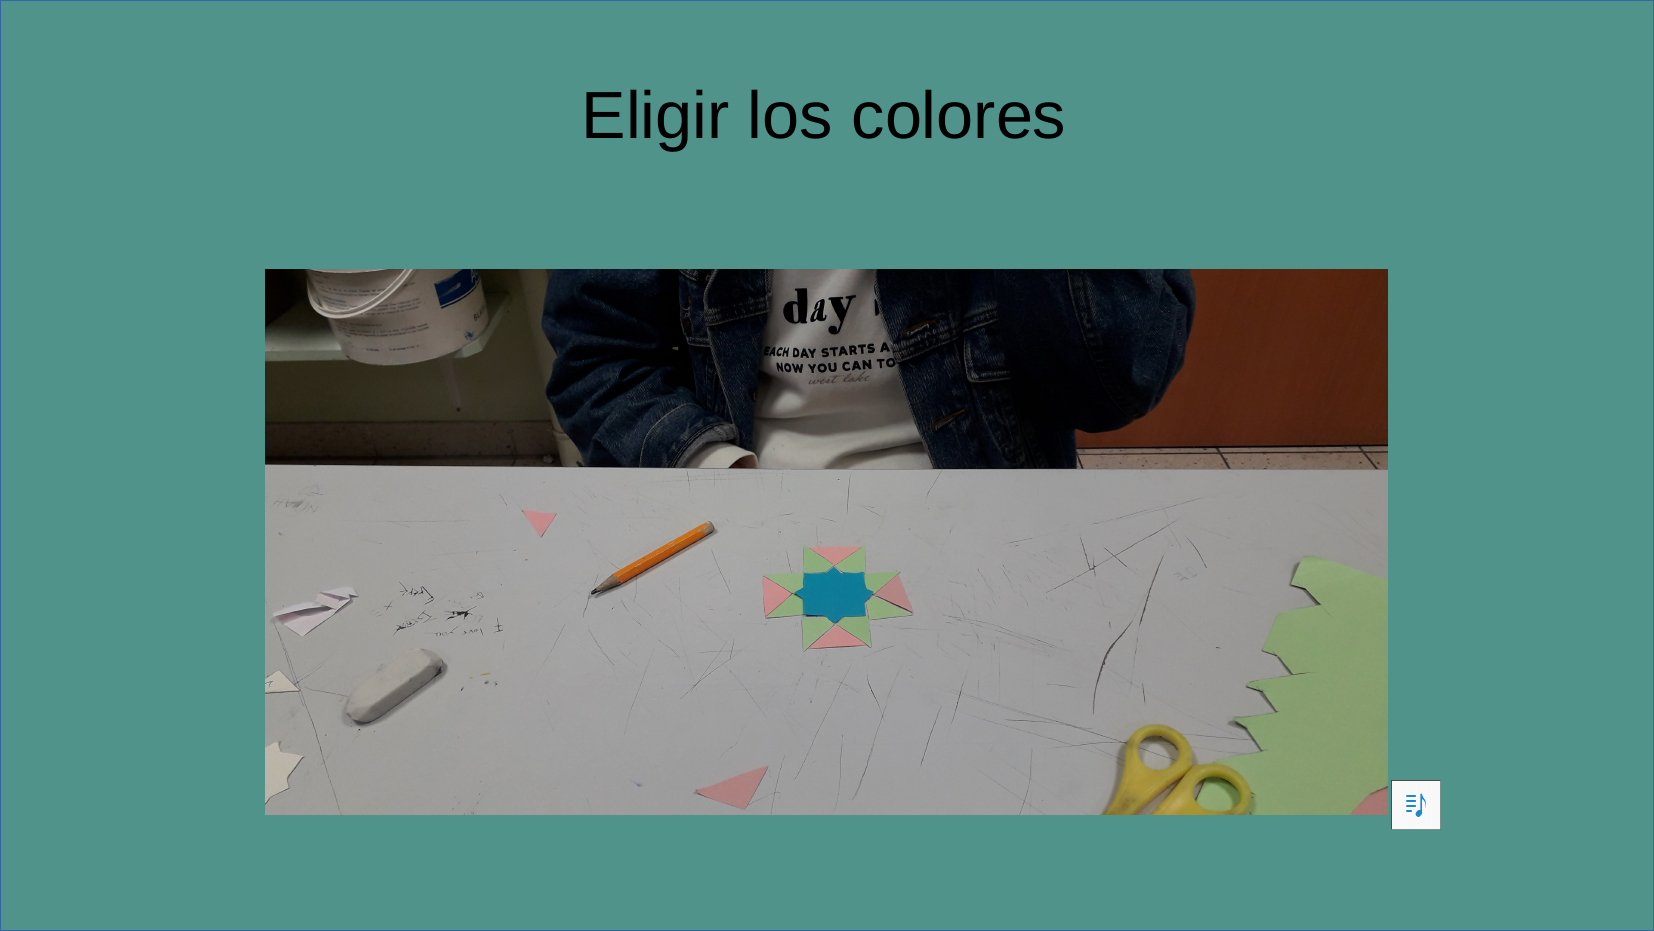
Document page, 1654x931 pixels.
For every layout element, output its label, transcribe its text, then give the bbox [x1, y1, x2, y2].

text_box [0, 0, 1654, 931]
picture [265, 269, 1388, 815]
text_box Eligir los colores [566, 70, 1087, 161]
